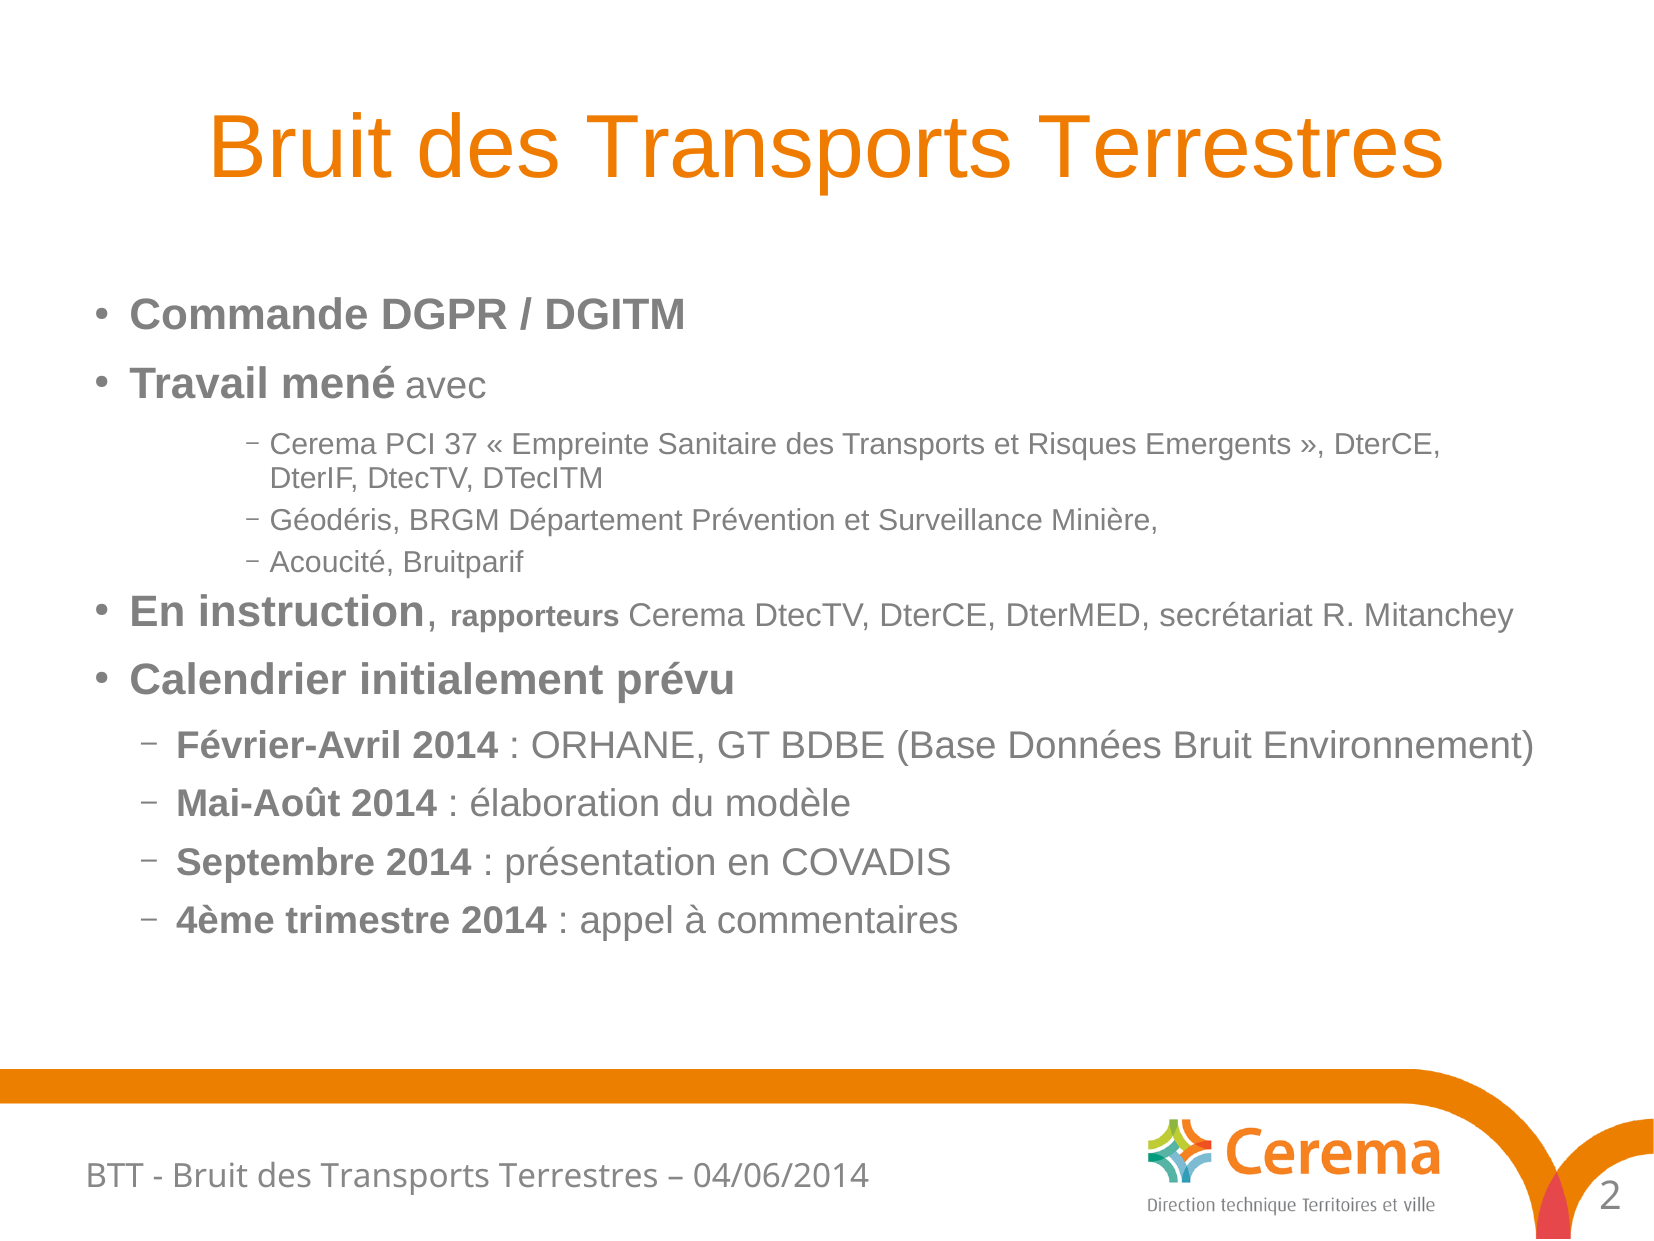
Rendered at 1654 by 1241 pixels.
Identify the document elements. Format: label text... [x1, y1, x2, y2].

list Commande DGPR / DGITM Travail mené avec Cerema PCI 37 « Empreinte Sanitaire des Transports et Risques Emergents », DterCE, DterIF, DtecTV, DTecITM Géodéris, BRGM Département Prévention et Surveillance Minière, Acoucité, Bruitparif En instruction, rapporteurs Cerema DtecTV, DterCE, DterMED, secrétariat R. Mitanchey Calendrier initialement prévu Février-Avril 2014 : ORHANE, GT BDBE (Base Données Bruit Environnement) Mai-Août 2014 : élaboration du modèle Septembre 2014 : présentation en COVADIS 4ème trimestre 2014 : appel à commentaires [82, 290, 1538, 1010]
title Bruit des Transports Terrestres [82, 49, 1571, 257]
picture [0, 1069, 1654, 1239]
